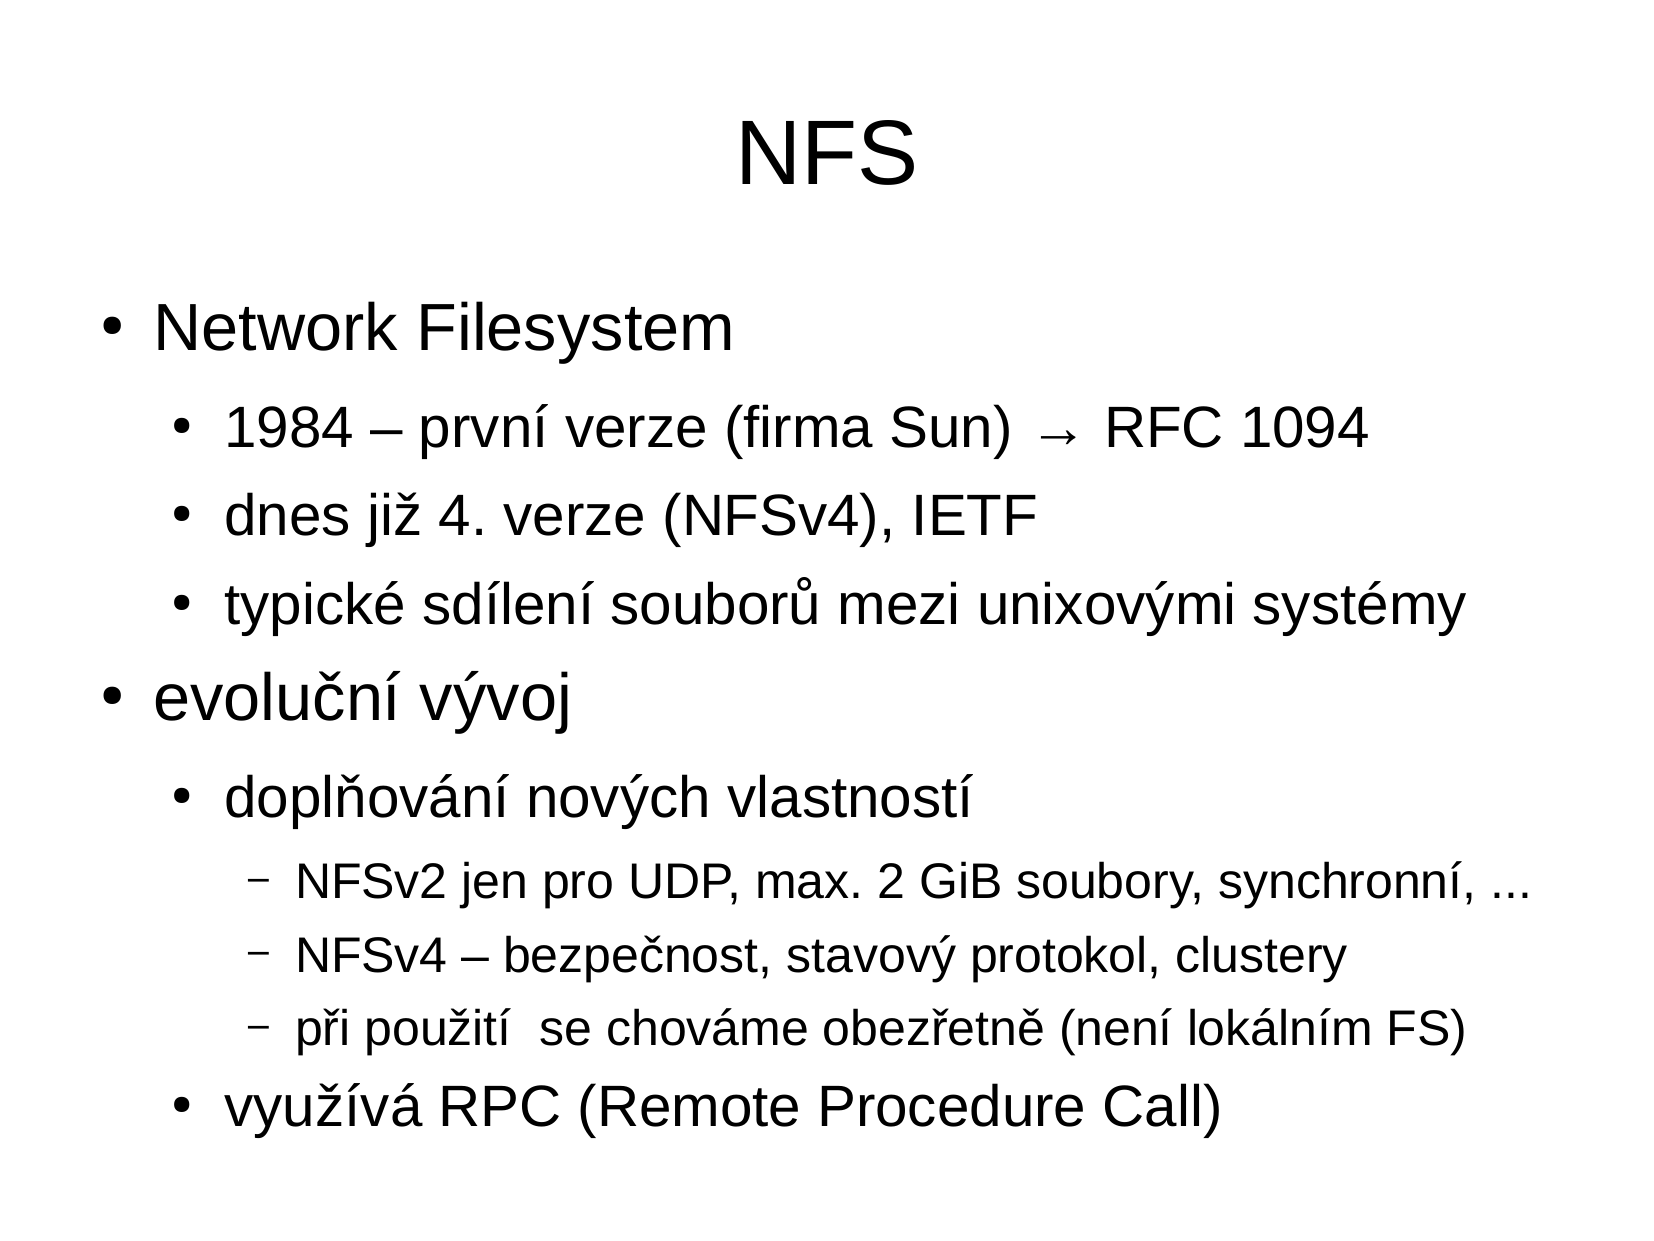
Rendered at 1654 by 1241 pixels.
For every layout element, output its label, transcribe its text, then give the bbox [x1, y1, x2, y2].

list Network Filesystem 1984 – první verze (firma Sun) → RFC 1094 dnes již 4. verze (NFSv4), IETF typické sdílení souborů mezi unixovými systémy evoluční vývoj doplňování nových vlastností NFSv2 jen pro UDP, max. 2 GiB soubory, synchronní, ... NFSv4 – bezpečnost, stavový protokol, clustery při použití se chováme obezřetně (není lokálním FS) využívá RPC (Remote Procedure Call) [82, 290, 1625, 1139]
title NFS [82, 56, 1571, 250]
